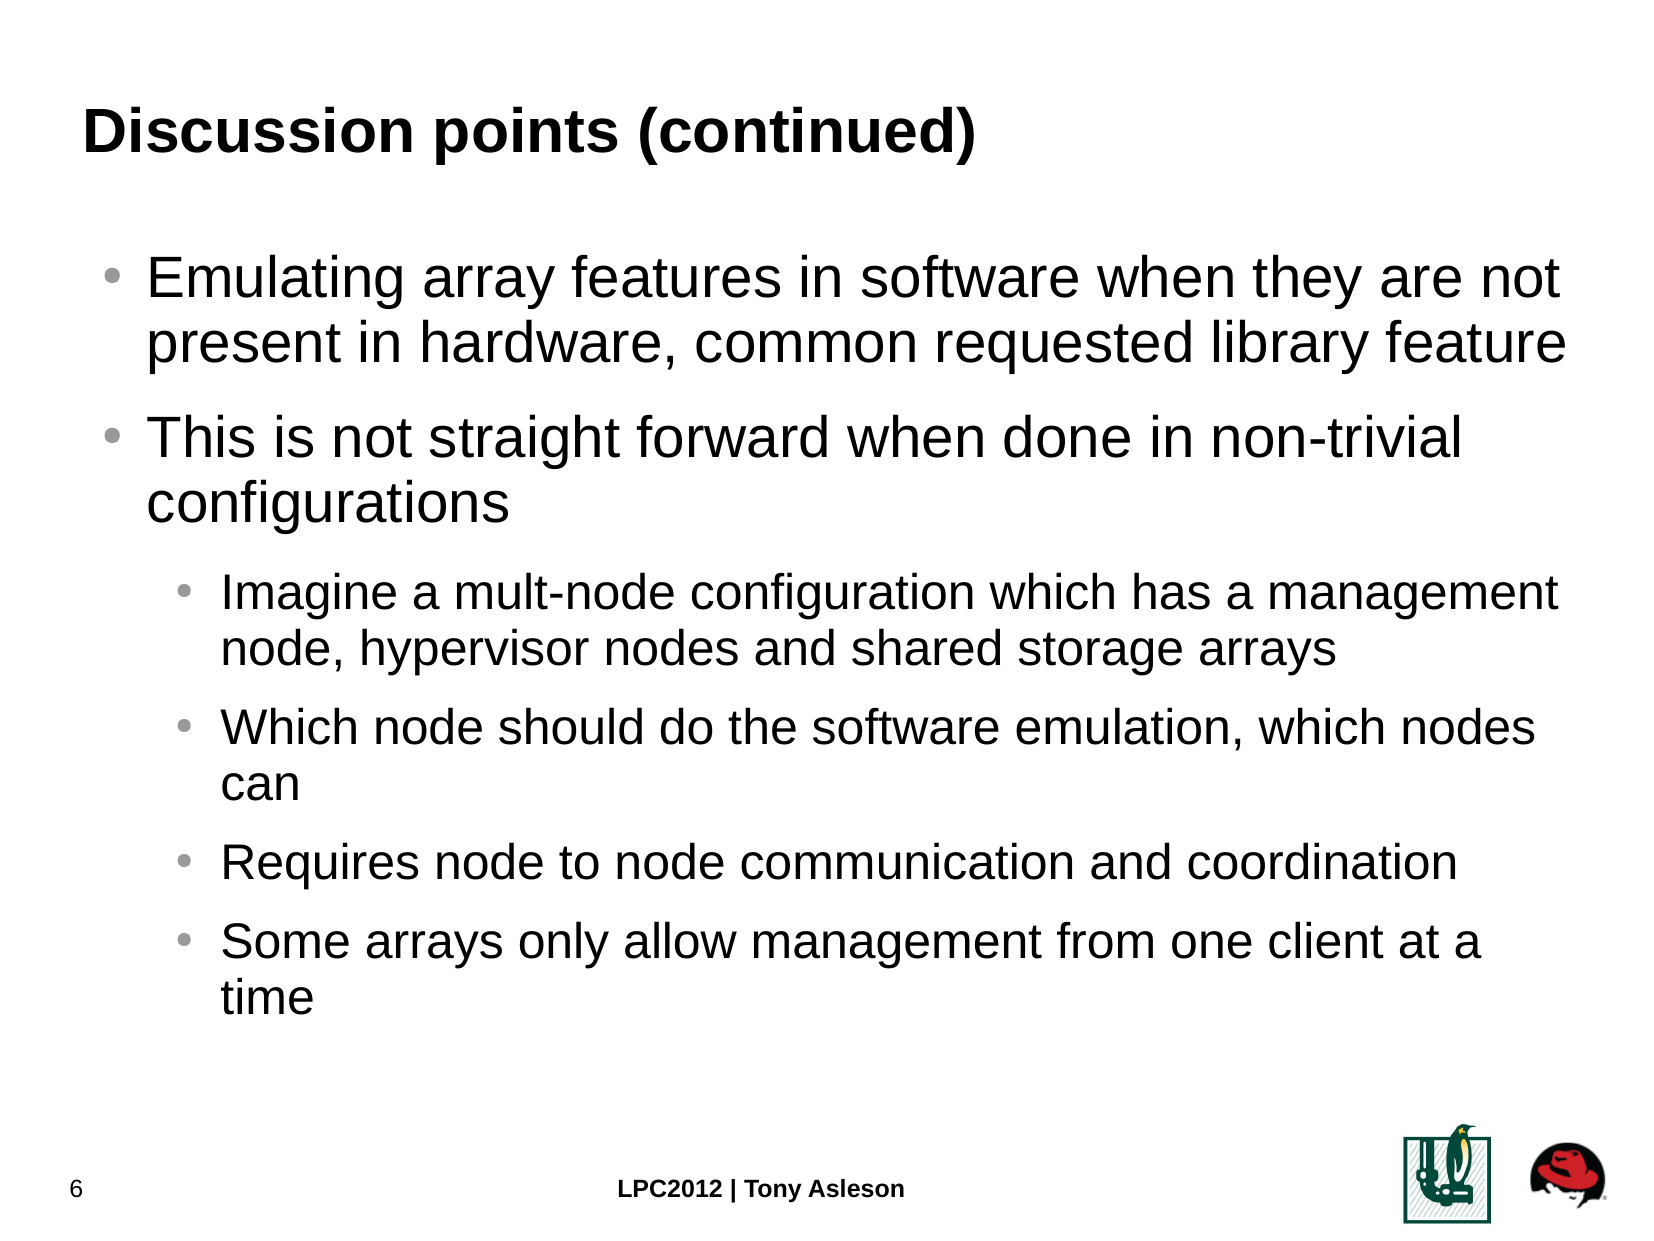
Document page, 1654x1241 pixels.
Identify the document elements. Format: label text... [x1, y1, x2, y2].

list Emulating array features in software when they are not present in hardware, common requested library feature This is not straight forward when done in non-trivial configurations Imagine a mult-node configuration which has a management node, hypervisor nodes and shared storage arrays Which node should do the software emulation, which nodes can Requires node to node communication and coordination Some arrays only allow management from one client at a time [86, 244, 1576, 1039]
picture [1529, 1140, 1613, 1218]
title Discussion points (continued) [82, 37, 1571, 226]
picture [1391, 1122, 1504, 1239]
